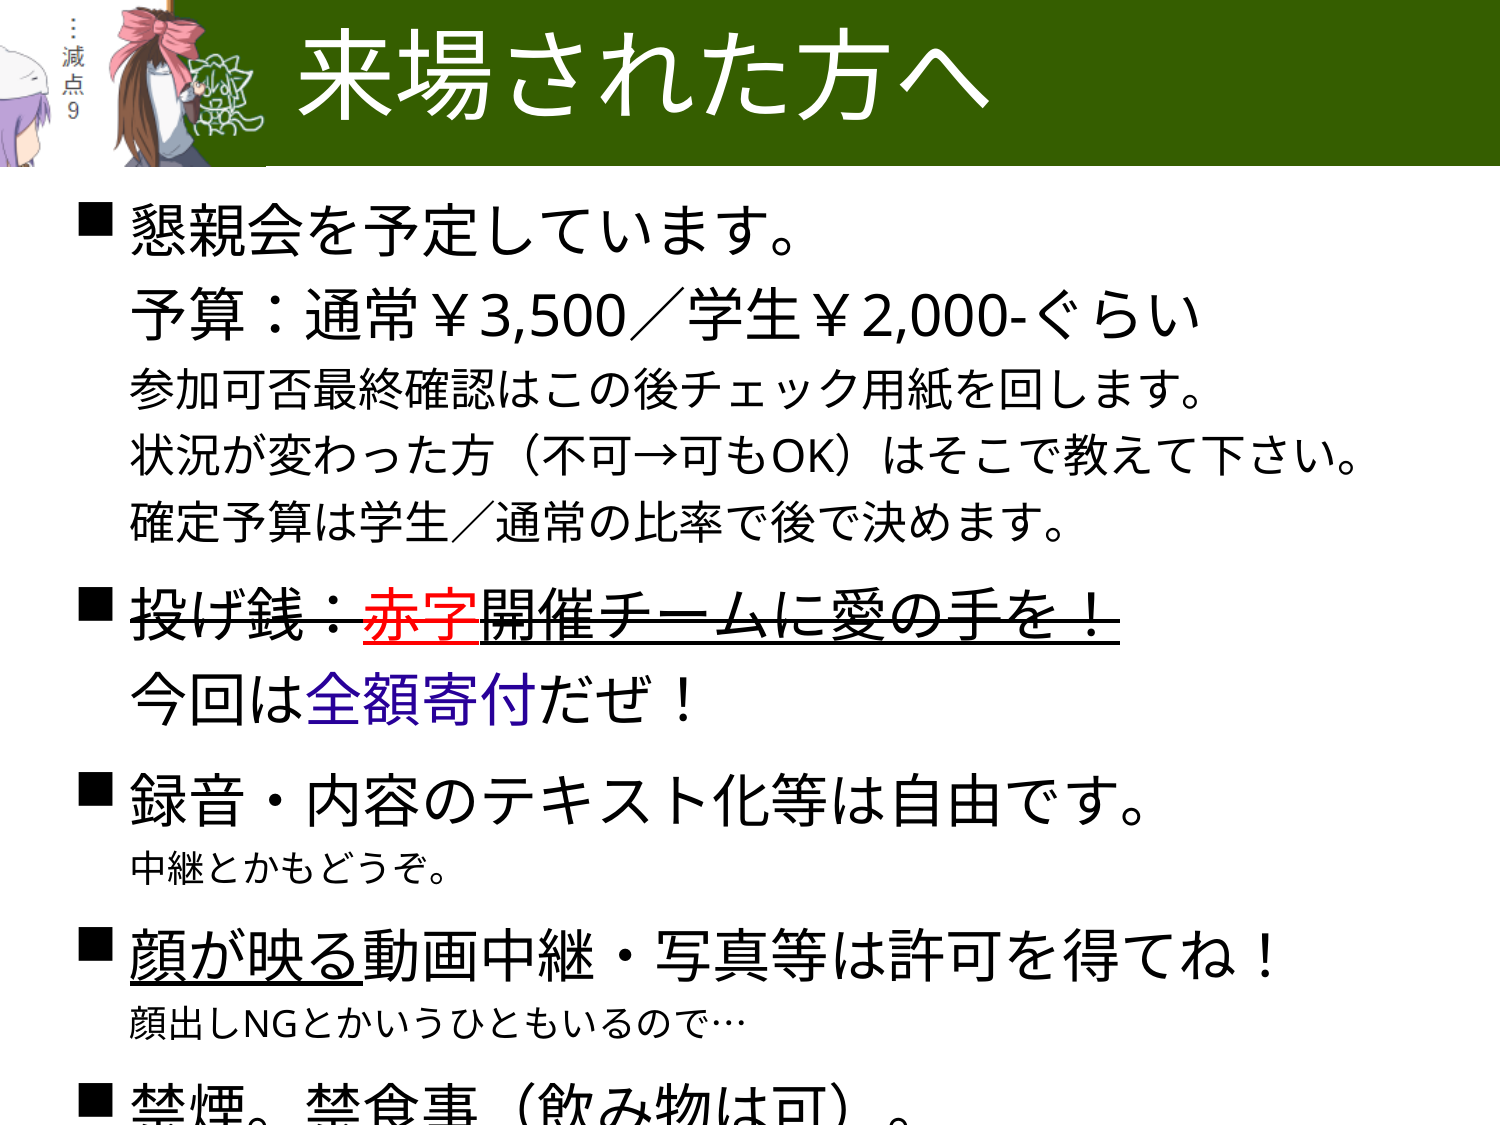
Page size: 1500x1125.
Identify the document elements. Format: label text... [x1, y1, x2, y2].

picture [0, 0, 266, 167]
title 来場された方へ [295, 0, 1500, 152]
list 懇親会を予定しています。 予算：通常￥3,500／学生￥2,000-ぐらい 参加可否最終確認はこの後チェック用紙を回します。 状況が変わった方（不可→可もOK）はそこで教えて下さい。 確定予算は学生／通常の比率で後で決めます。 投げ銭：赤字開催チームに愛の手を！ 今回は全額寄付だぜ！ 録音・内容のテキスト化等は自由です。 中継とかもどうぞ。 顔が映る動画中継・写真等は許可を得てね！ 顔出しNGとかいうひともいるので… 禁煙。禁食事（飲み物は可）。 エンバグはご自由に。 [59, 177, 1447, 1077]
